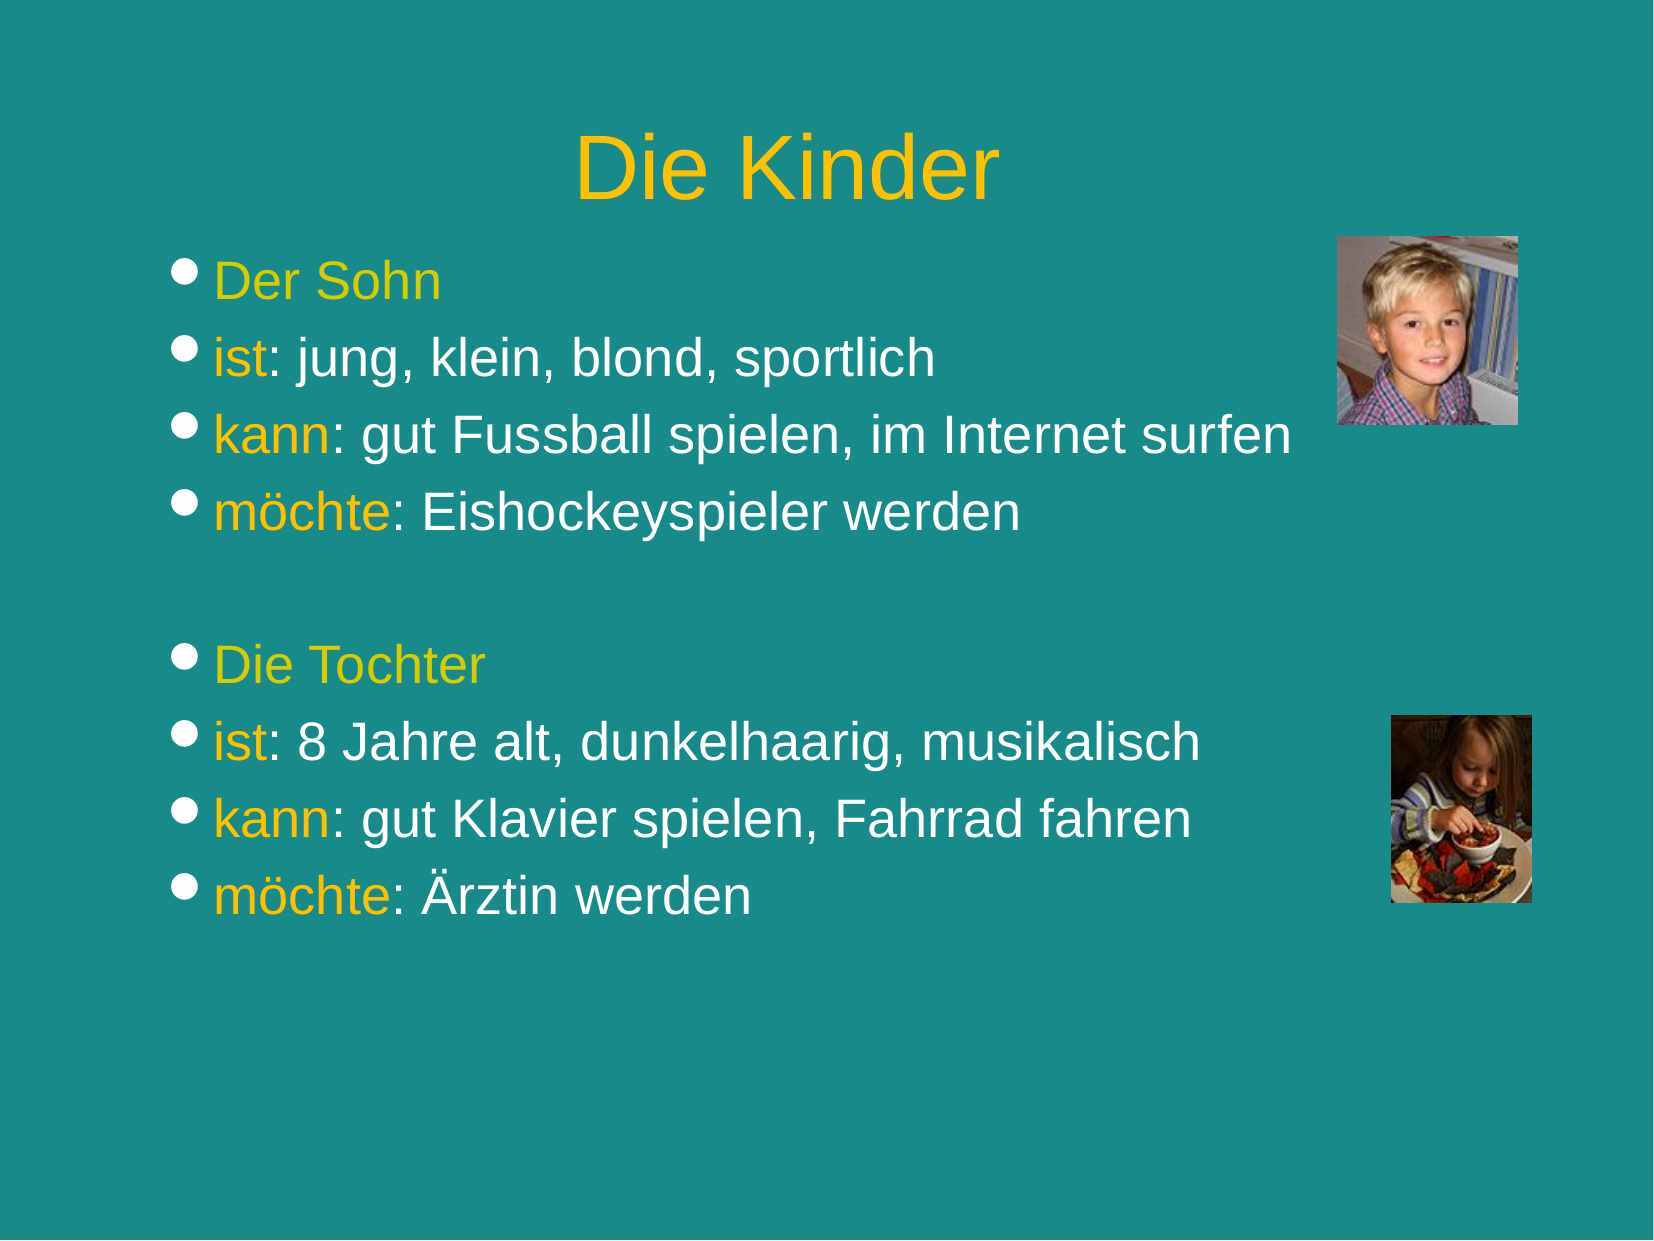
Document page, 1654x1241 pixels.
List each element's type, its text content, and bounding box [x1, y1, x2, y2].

list Der Sohn ist: jung, klein, blond, sportlich kann: gut Fussball spielen, im Internet surfen möchte: Eishockeyspieler werden Die Tochter ist: 8 Jahre alt, dunkelhaarig, musikalisch kann: gut Klavier spielen, Fahrrad fahren möchte: Ärztin werden [152, 237, 1428, 988]
picture [1337, 236, 1518, 425]
picture [1391, 715, 1532, 903]
title Die Kinder [150, 44, 1426, 233]
